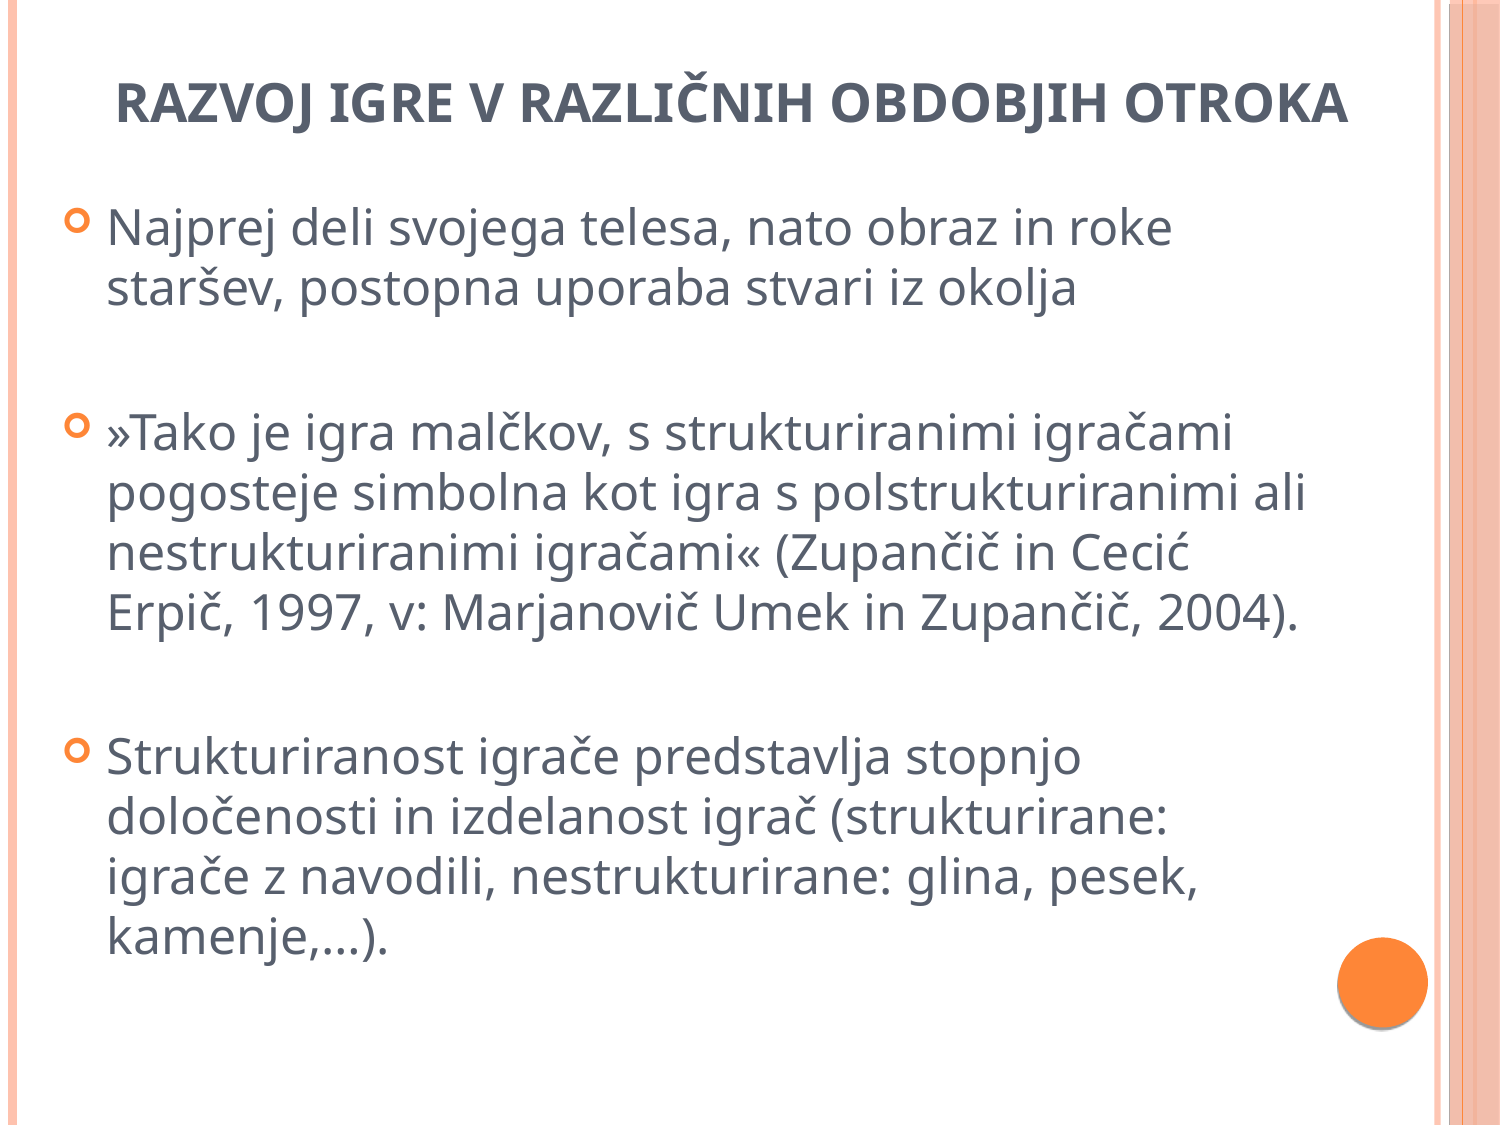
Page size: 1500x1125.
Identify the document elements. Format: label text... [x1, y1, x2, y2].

title RAZVOJ IGRE V RAZLIČNIH OBDOBJIH OTROKA [35, 0, 1430, 141]
list Najprej deli svojega telesa, nato obraz in roke staršev, postopna uporaba stvari iz okolja »Tako je igra malčkov, s strukturiranimi igračami pogosteje simbolna kot igra s polstrukturiranimi ali nestrukturiranimi igračami« (Zupančič in Cecić Erpič, 1997, v: Marjanovič Umek in Zupančič, 2004). Strukturiranost igrače predstavlja stopnjo določenosti in izdelanost igrač (strukturirane: igrače z navodili, nestrukturirane: glina, pesek, kamenje,…). [46, 187, 1336, 1062]
